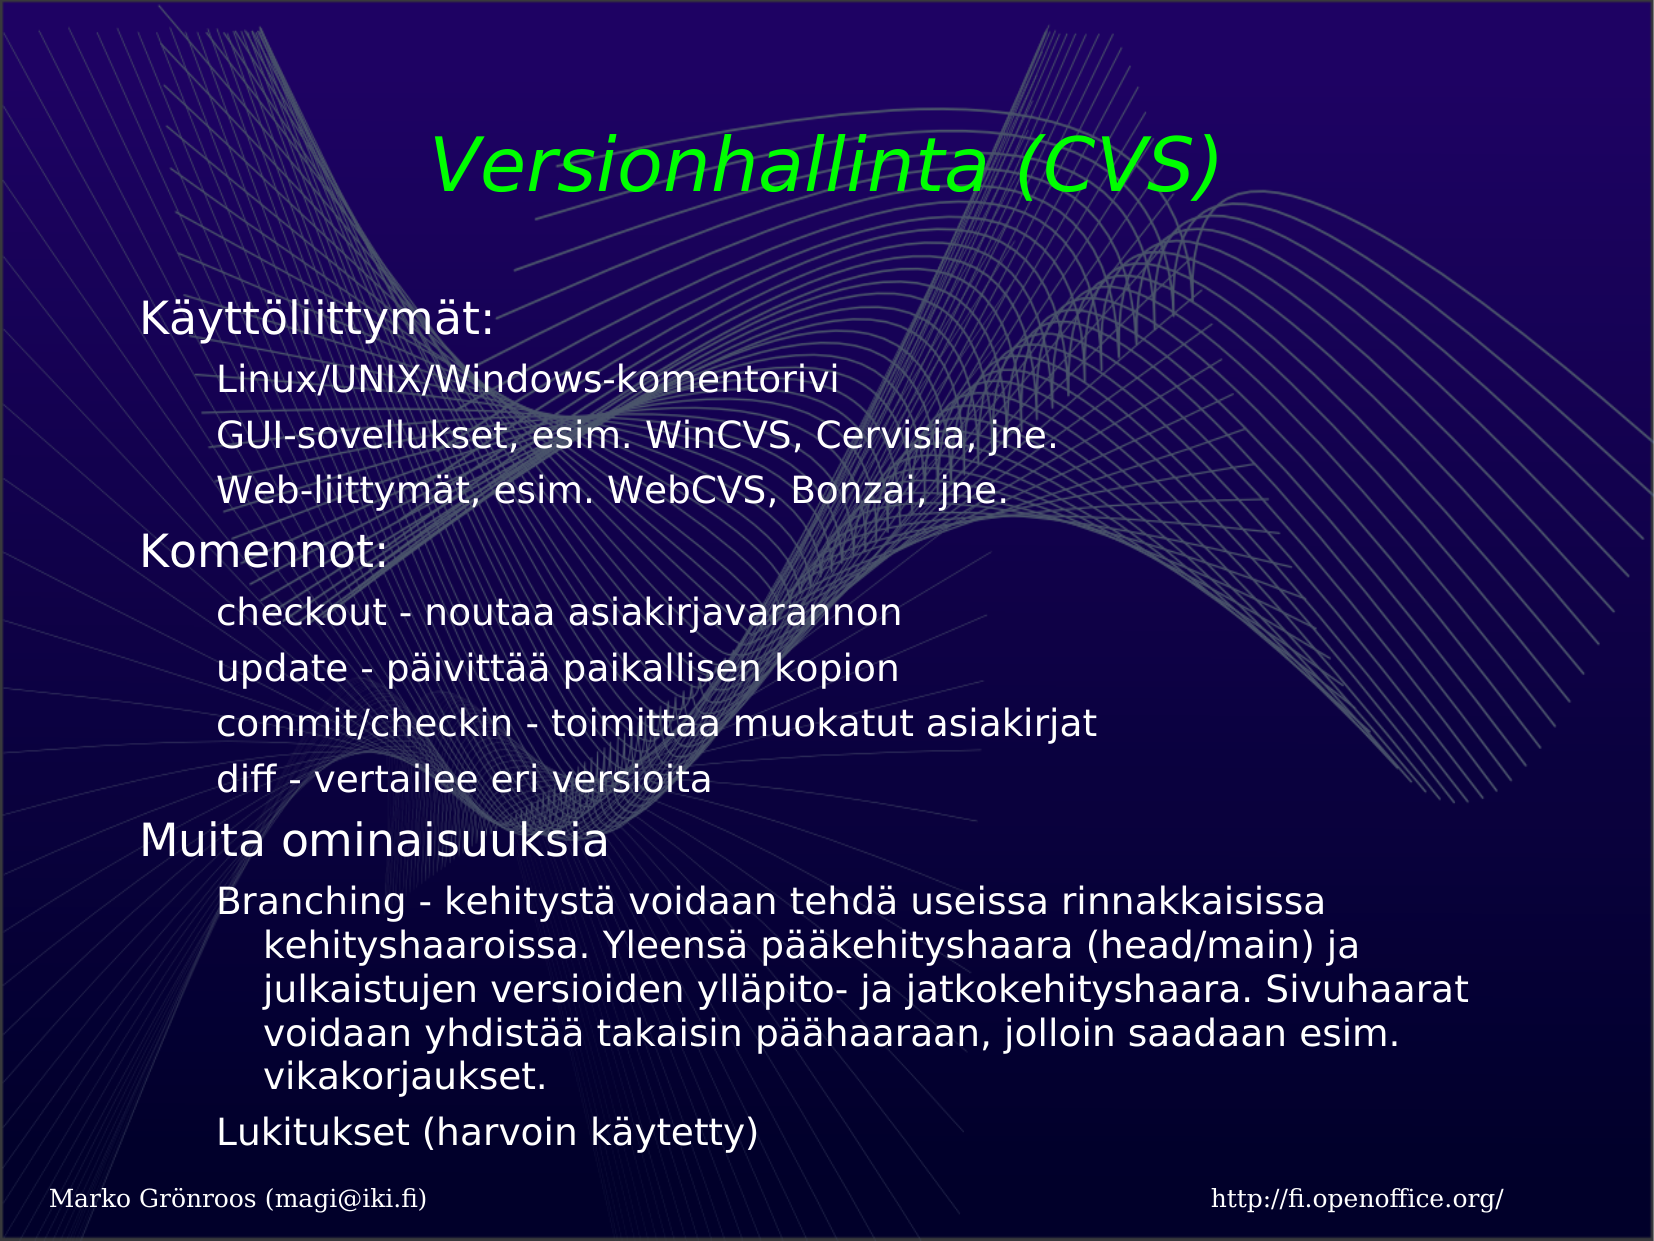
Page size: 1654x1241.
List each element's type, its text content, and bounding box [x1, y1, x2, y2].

title Versionhallinta (CVS) [121, 61, 1534, 269]
picture [0, 0, 1654, 1241]
list Käyttöliittymät: Linux/UNIX/Windows-komentorivi GUI-sovellukset, esim. WinCVS, Cervisia, jne. Web-liittymät, esim. WebCVS, Bonzai, jne. Komennot: checkout - noutaa asiakirjavarannon update - päivittää paikallisen kopion commit/checkin - toimittaa muokatut asiakirjat diff - vertailee eri versioita Muita ominaisuuksia Branching - kehitystä voidaan tehdä useissa rinnakkaisissa kehityshaaroissa. Yleensä pääkehityshaara (head/main) ja julkaistujen versioiden ylläpito- ja jatkokehityshaara. Sivuhaarat voidaan yhdistää takaisin päähaaraan, jolloin saadaan esim. vikakorjaukset. Lukitukset (harvoin käytetty) [121, 291, 1534, 1166]
